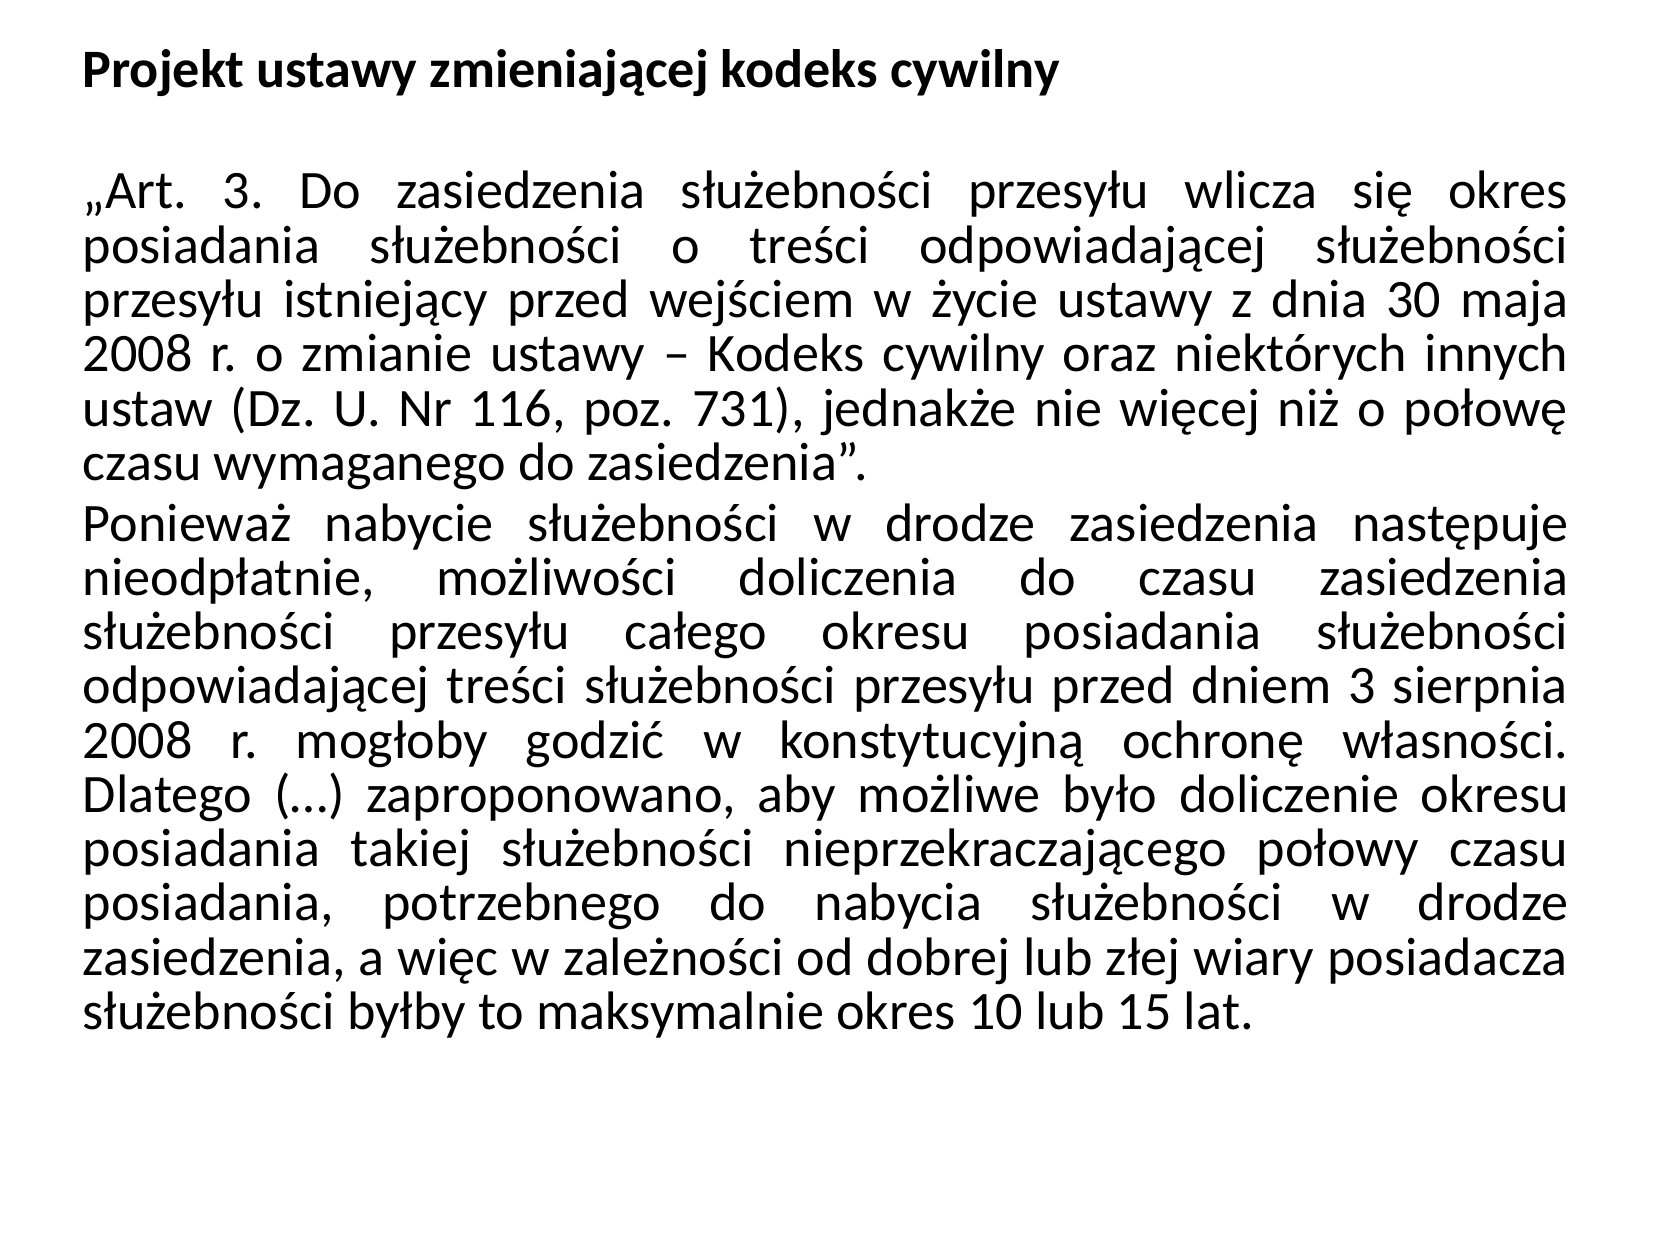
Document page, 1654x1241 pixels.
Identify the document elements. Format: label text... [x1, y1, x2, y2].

list Projekt ustawy zmieniającej kodeks cywilny „Art. 3. Do zasiedzenia służebności przesyłu wlicza się okres posiadania służebności o treści odpowiadającej służebności przesyłu istniejący przed wejściem w życie ustawy z dnia 30 maja 2008 r. o zmianie ustawy – Kodeks cywilny oraz niektórych innych ustaw (Dz. U. Nr 116, poz. 731), jednakże nie więcej niż o połowę czasu wymaganego do zasiedzenia”. Ponieważ nabycie służebności w drodze zasiedzenia następuje nieodpłatnie, możliwości doliczenia do czasu zasiedzenia służebności przesyłu całego okresu posiadania służebności odpowiadającej treści służebności przesyłu przed dniem 3 sierpnia 2008 r. mogłoby godzić w konstytucyjną ochronę własności. Dlatego (…) zaproponowano, aby możliwe było doliczenie okresu posiadania takiej służebności nieprzekraczającego połowy czasu posiadania, potrzebnego do nabycia służebności w drodze zasiedzenia, a więc w zależności od dobrej lub złej wiary posiadacza służebności byłby to maksymalnie okres 10 lub 15 lat. [82, 47, 1571, 1109]
